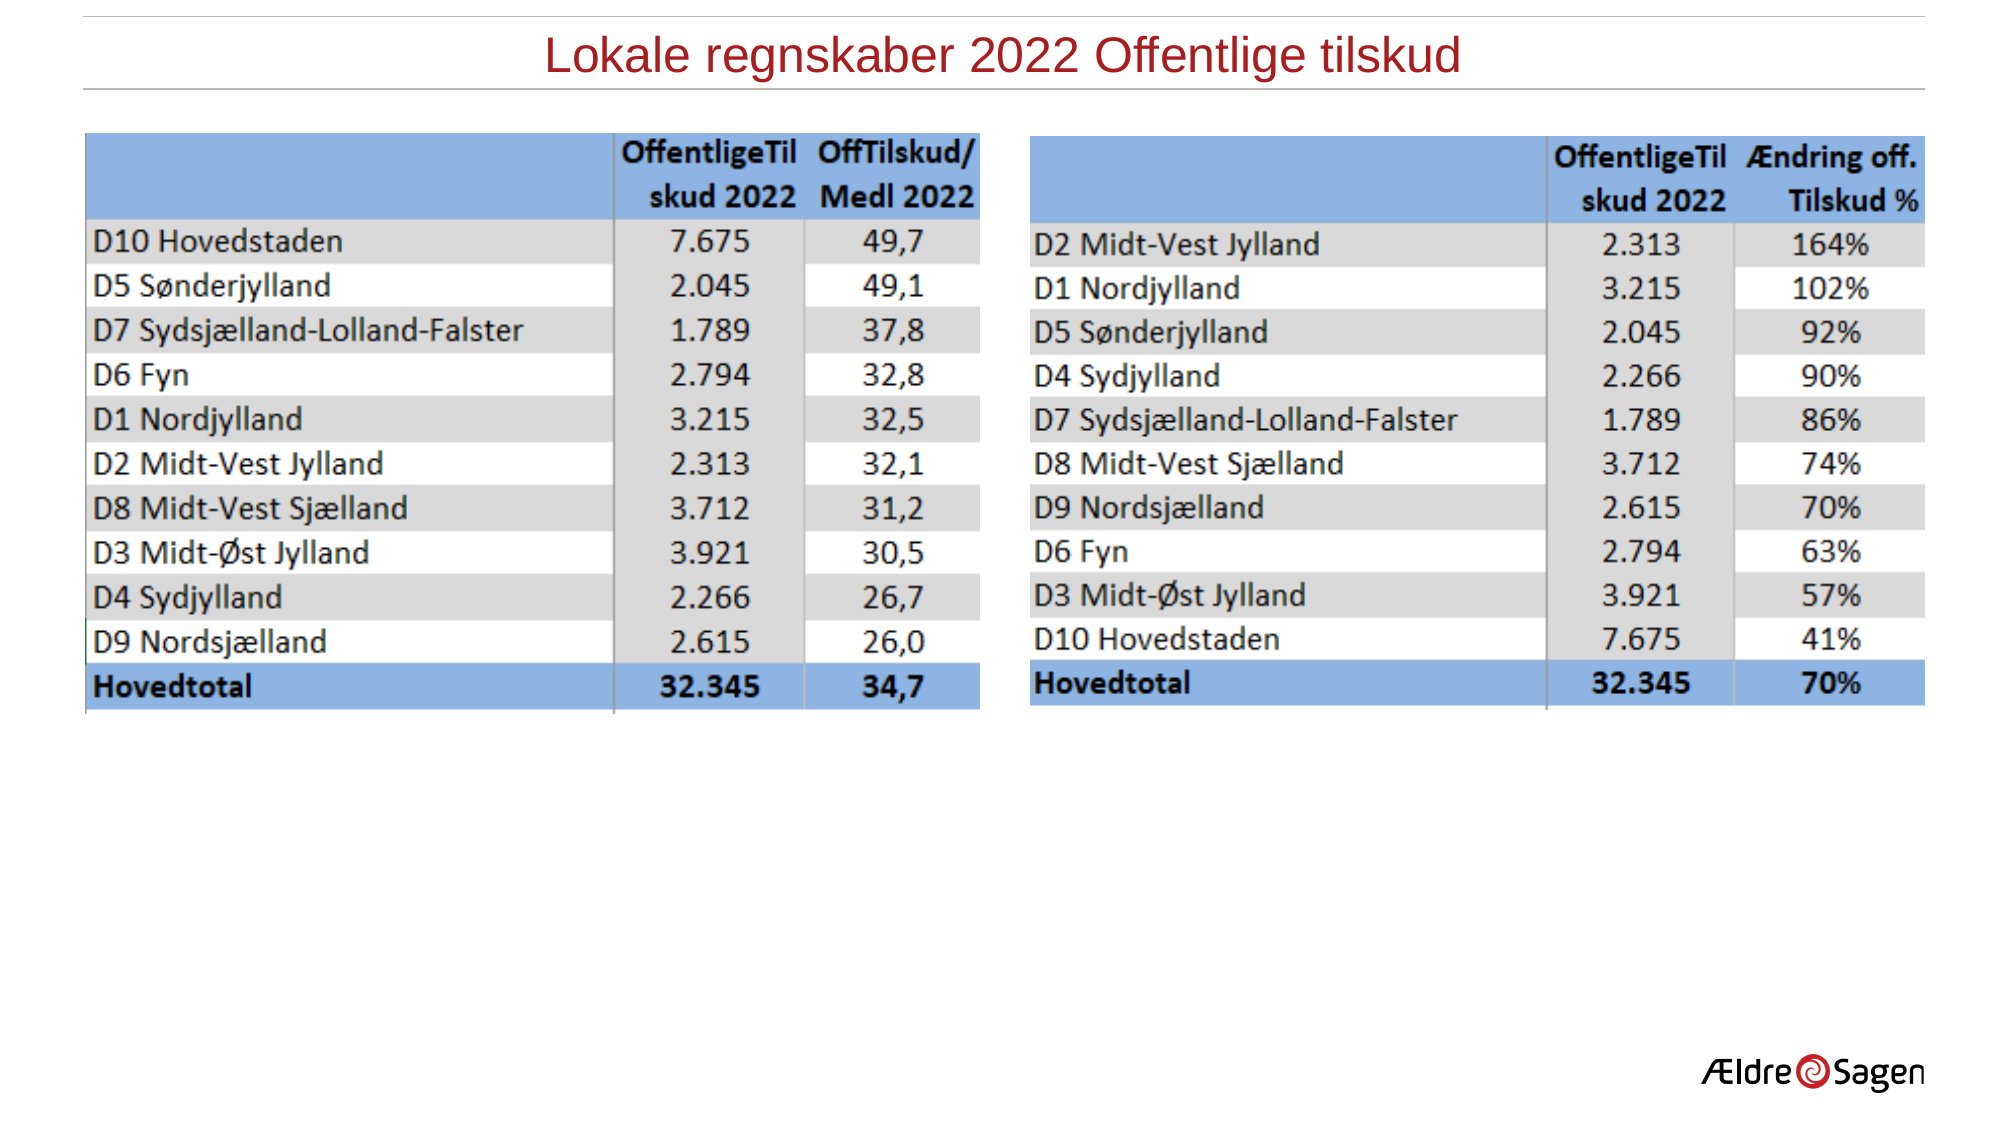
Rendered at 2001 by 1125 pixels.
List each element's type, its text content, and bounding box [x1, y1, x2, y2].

text_box Lokale regnskaber 2022 Offentlige tilskud [82, 14, 1925, 92]
picture [85, 133, 980, 714]
picture [1030, 136, 1925, 710]
